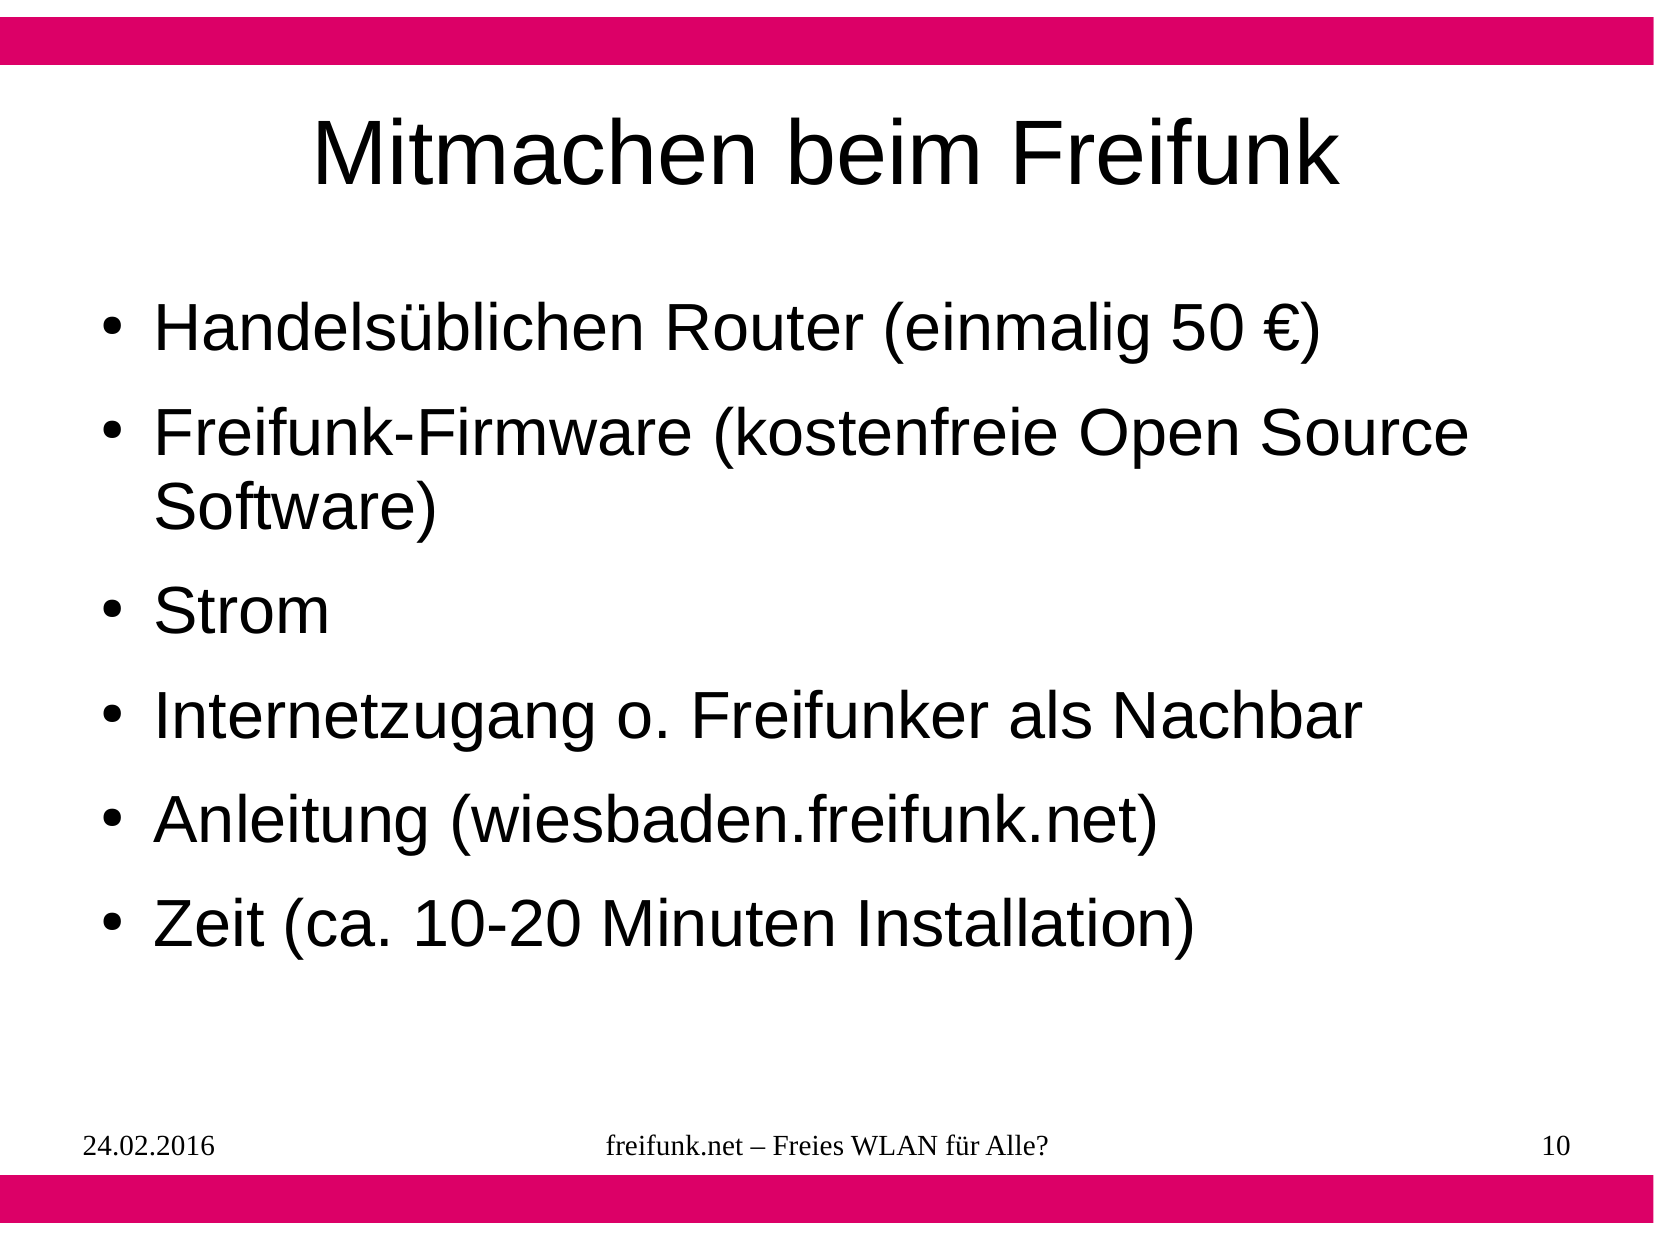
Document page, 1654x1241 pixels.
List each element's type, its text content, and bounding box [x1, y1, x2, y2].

list Handelsüblichen Router (einmalig 50 €) Freifunk-Firmware (kostenfreie Open Source Software) Strom Internetzugang o. Freifunker als Nachbar Anleitung (wiesbaden.freifunk.net) Zeit (ca. 10-20 Minuten Installation) [82, 290, 1538, 1010]
picture [0, 1175, 1654, 1223]
picture [0, 17, 1654, 65]
title Mitmachen beim Freifunk [82, 65, 1571, 257]
